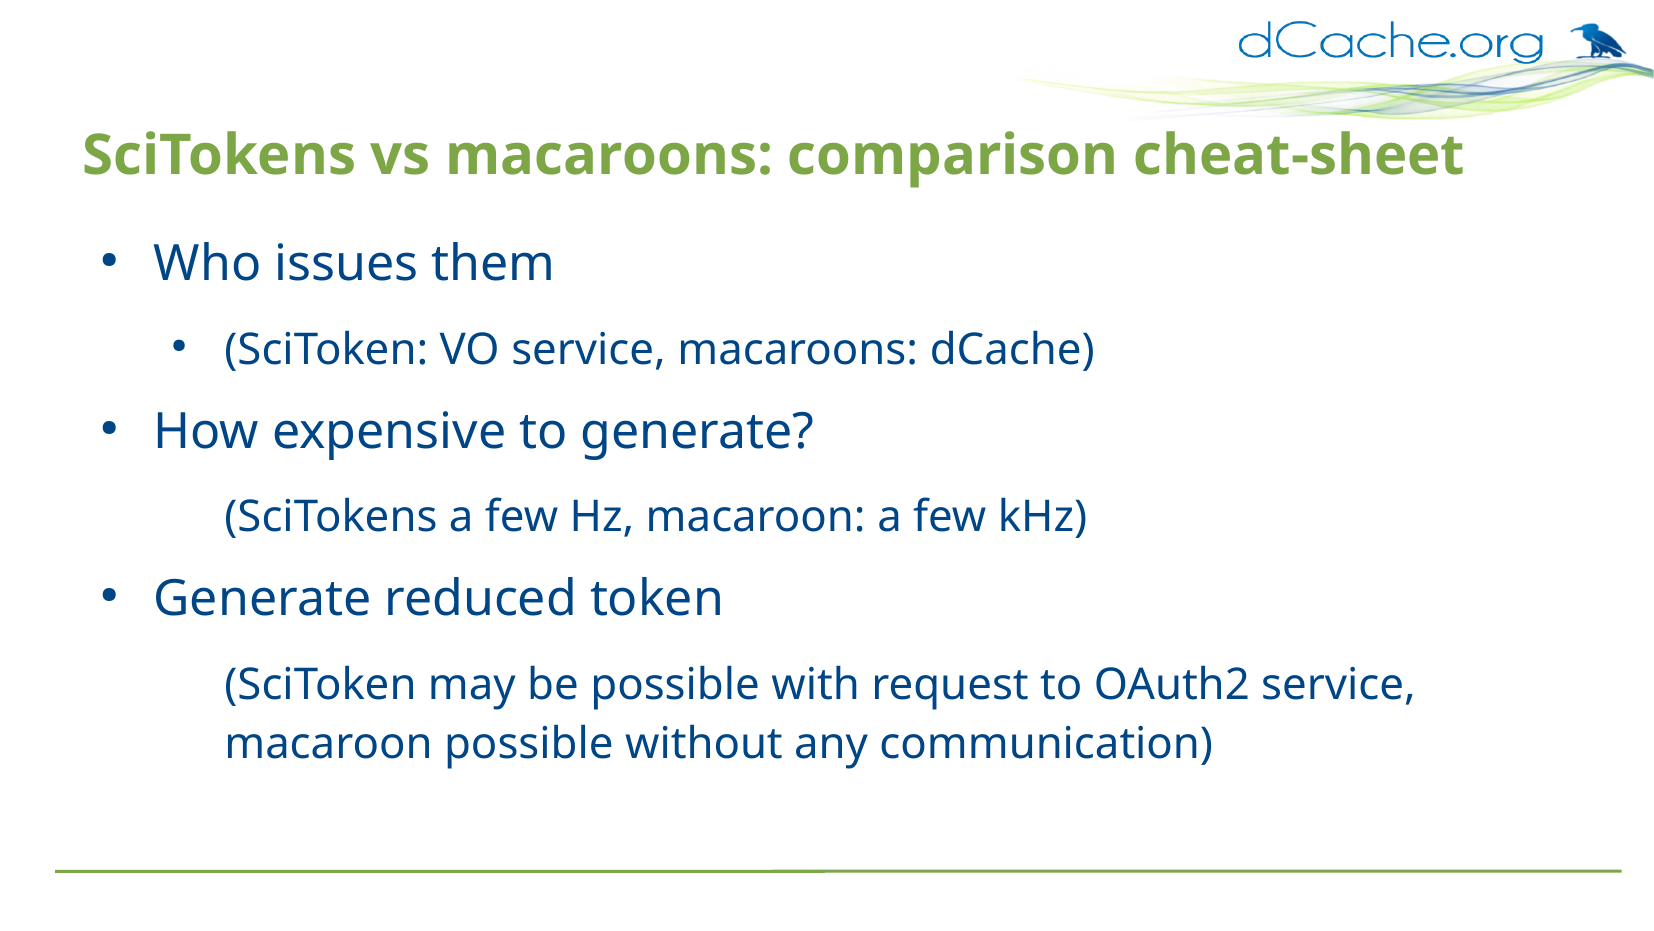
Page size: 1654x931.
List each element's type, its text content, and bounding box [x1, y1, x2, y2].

title SciTokens vs macaroons: comparison cheat-sheet [82, 116, 1605, 189]
list Who issues them (SciToken: VO service, macaroons: dCache) How expensive to generate? (SciTokens a few Hz, macaroon: a few kHz) Generate reduced token (SciToken may be possible with request to OAuth2 service, macaroon possible without any communication) [82, 227, 1571, 856]
picture [956, 12, 1654, 127]
